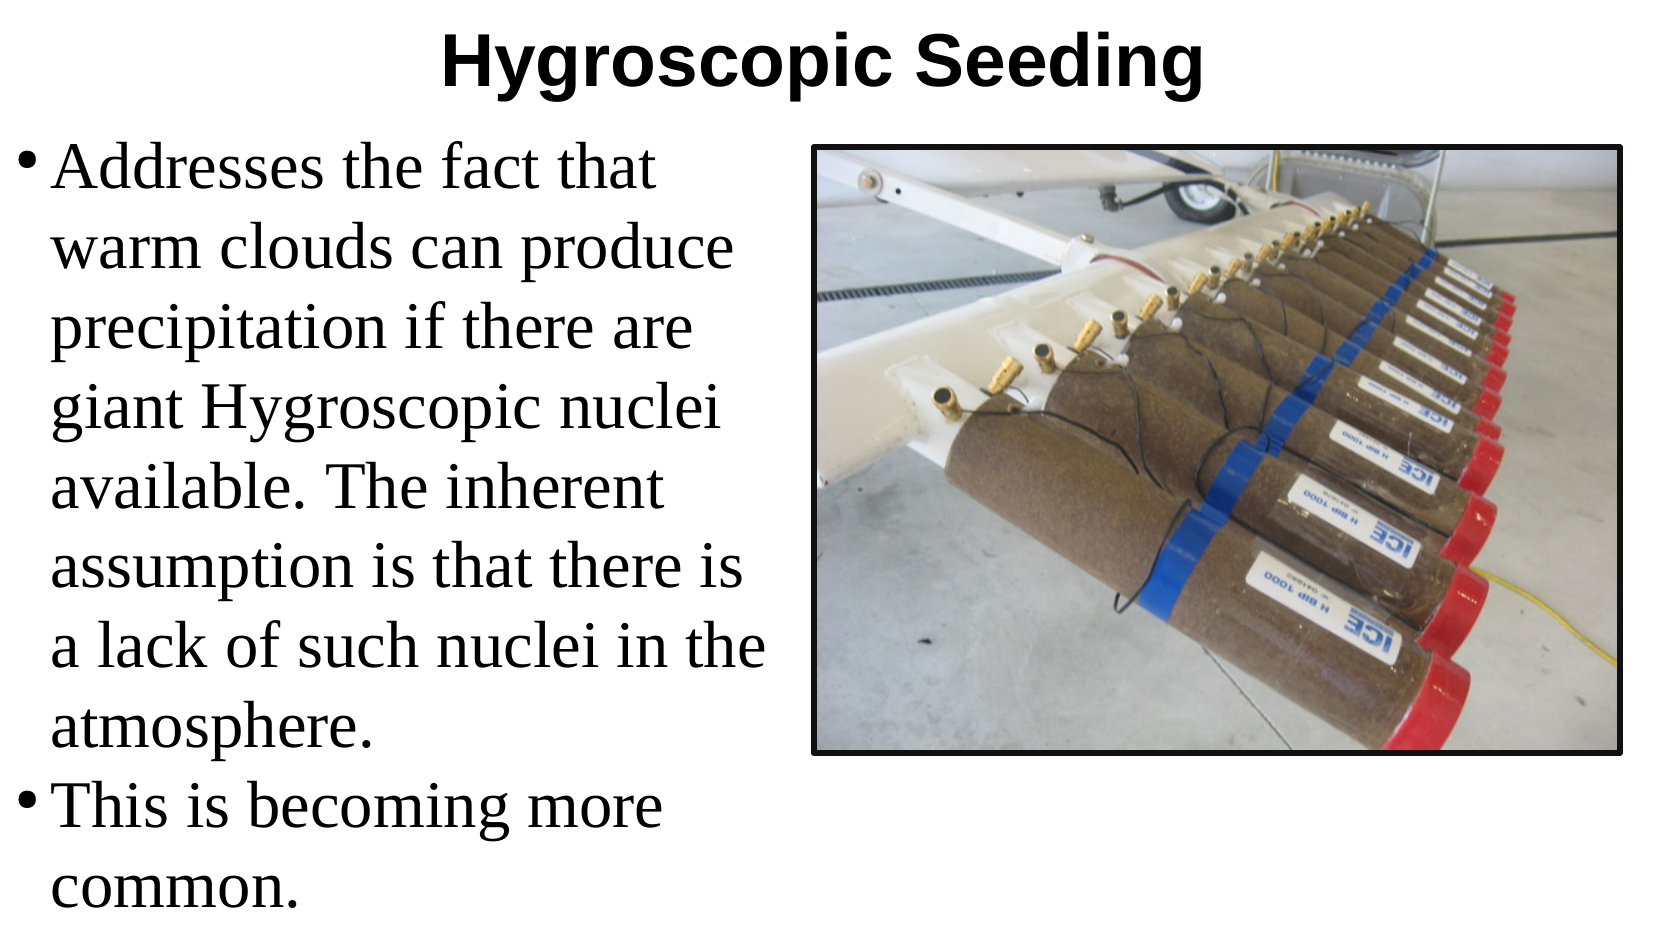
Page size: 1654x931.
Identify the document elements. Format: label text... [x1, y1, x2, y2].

title Hygroscopic Seeding [0, 5, 1651, 107]
text_box Addresses the fact that warm clouds can produce precipitation if there are giant Hygroscopic nuclei available. The inherent assumption is that there is a lack of such nuclei in the atmosphere. This is becoming more common. [0, 114, 788, 929]
picture [816, 150, 1617, 751]
